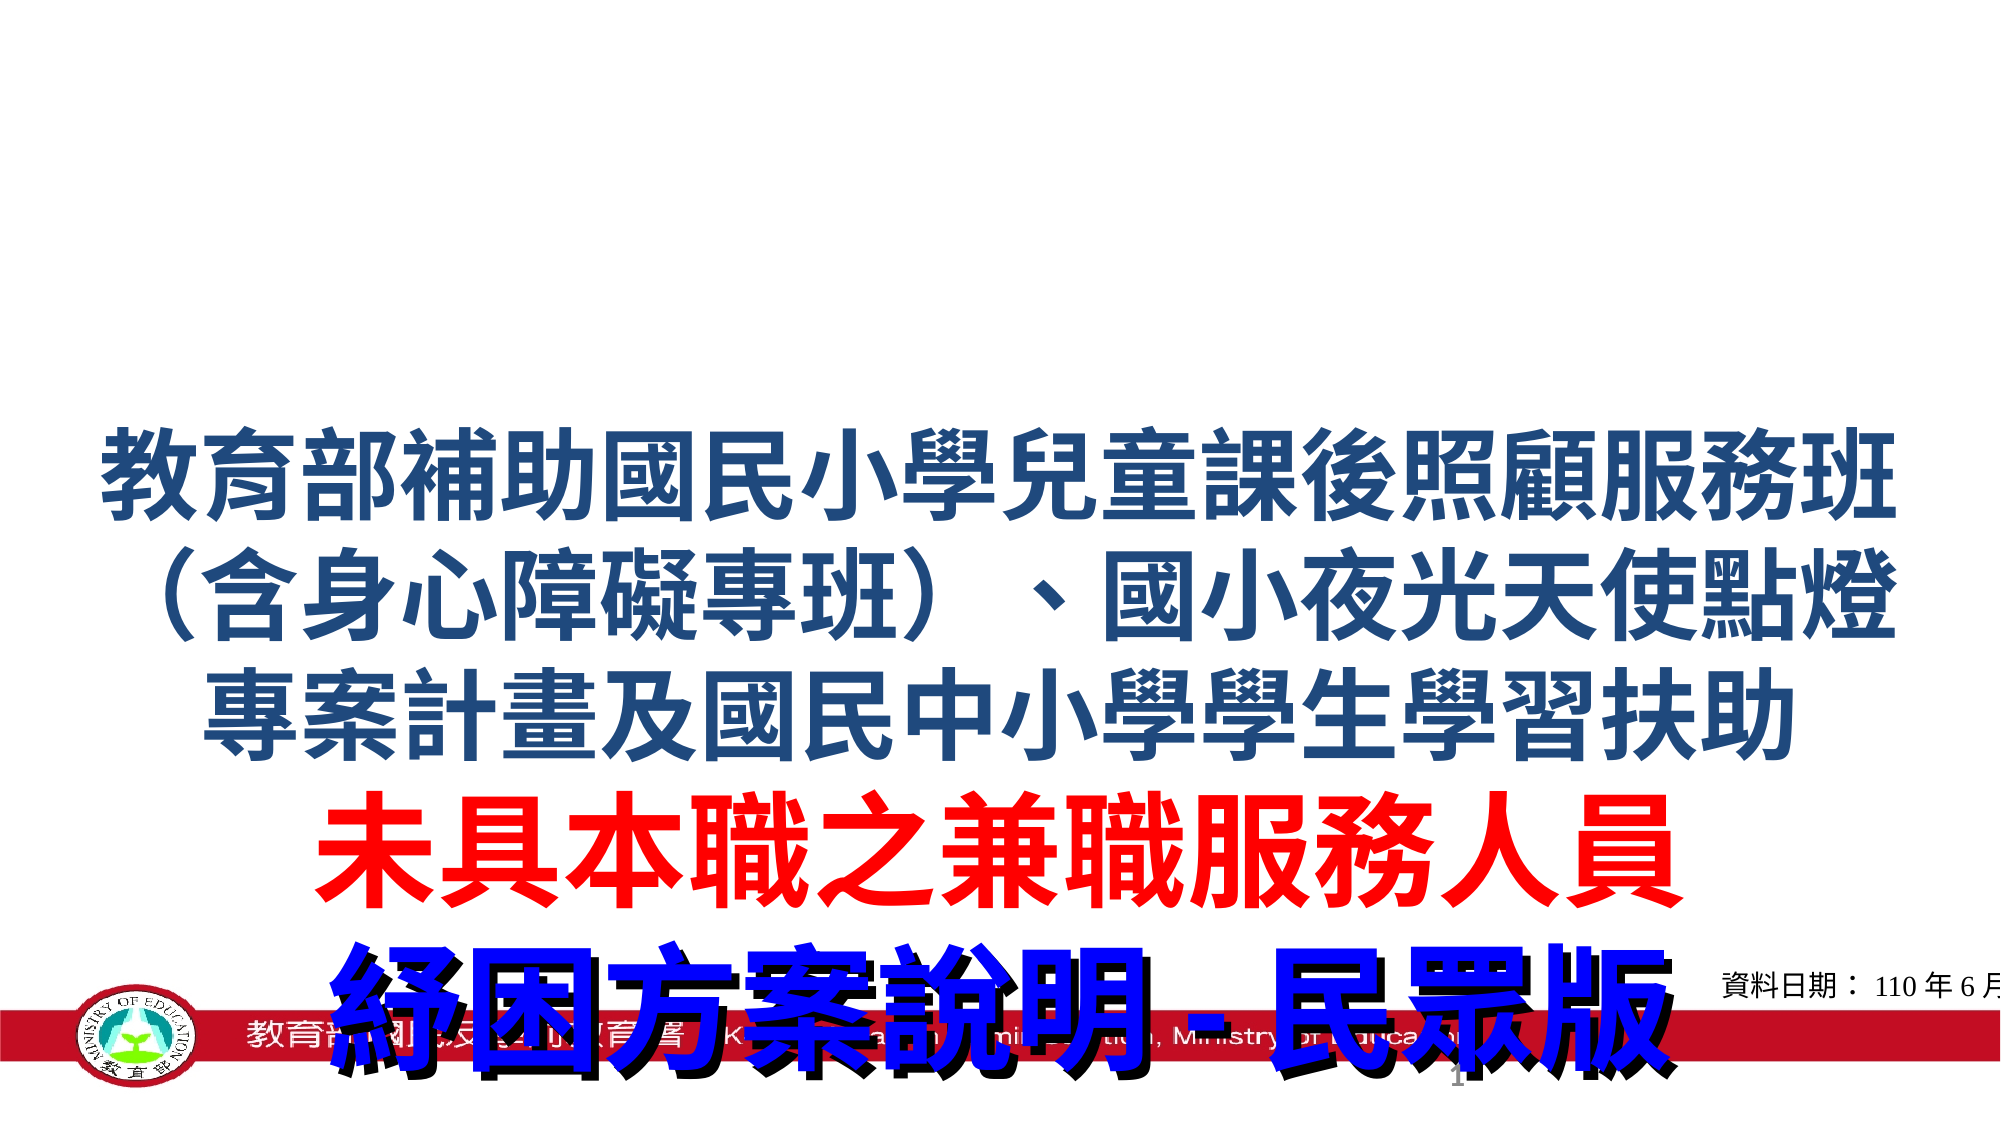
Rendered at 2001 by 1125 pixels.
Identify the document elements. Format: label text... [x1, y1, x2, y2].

text_box 資料日期：110年6月 [1706, 959, 2000, 1010]
text_box [1433, 1042, 1900, 1103]
title 教育部補助國民小學兒童課後照顧服務班（含身心障礙專班）、國小夜光天使點燈專案計畫及國民中小學學生學習扶助 未具本職之兼職服務人員 紓困方案說明-民眾版 [51, 405, 1949, 592]
